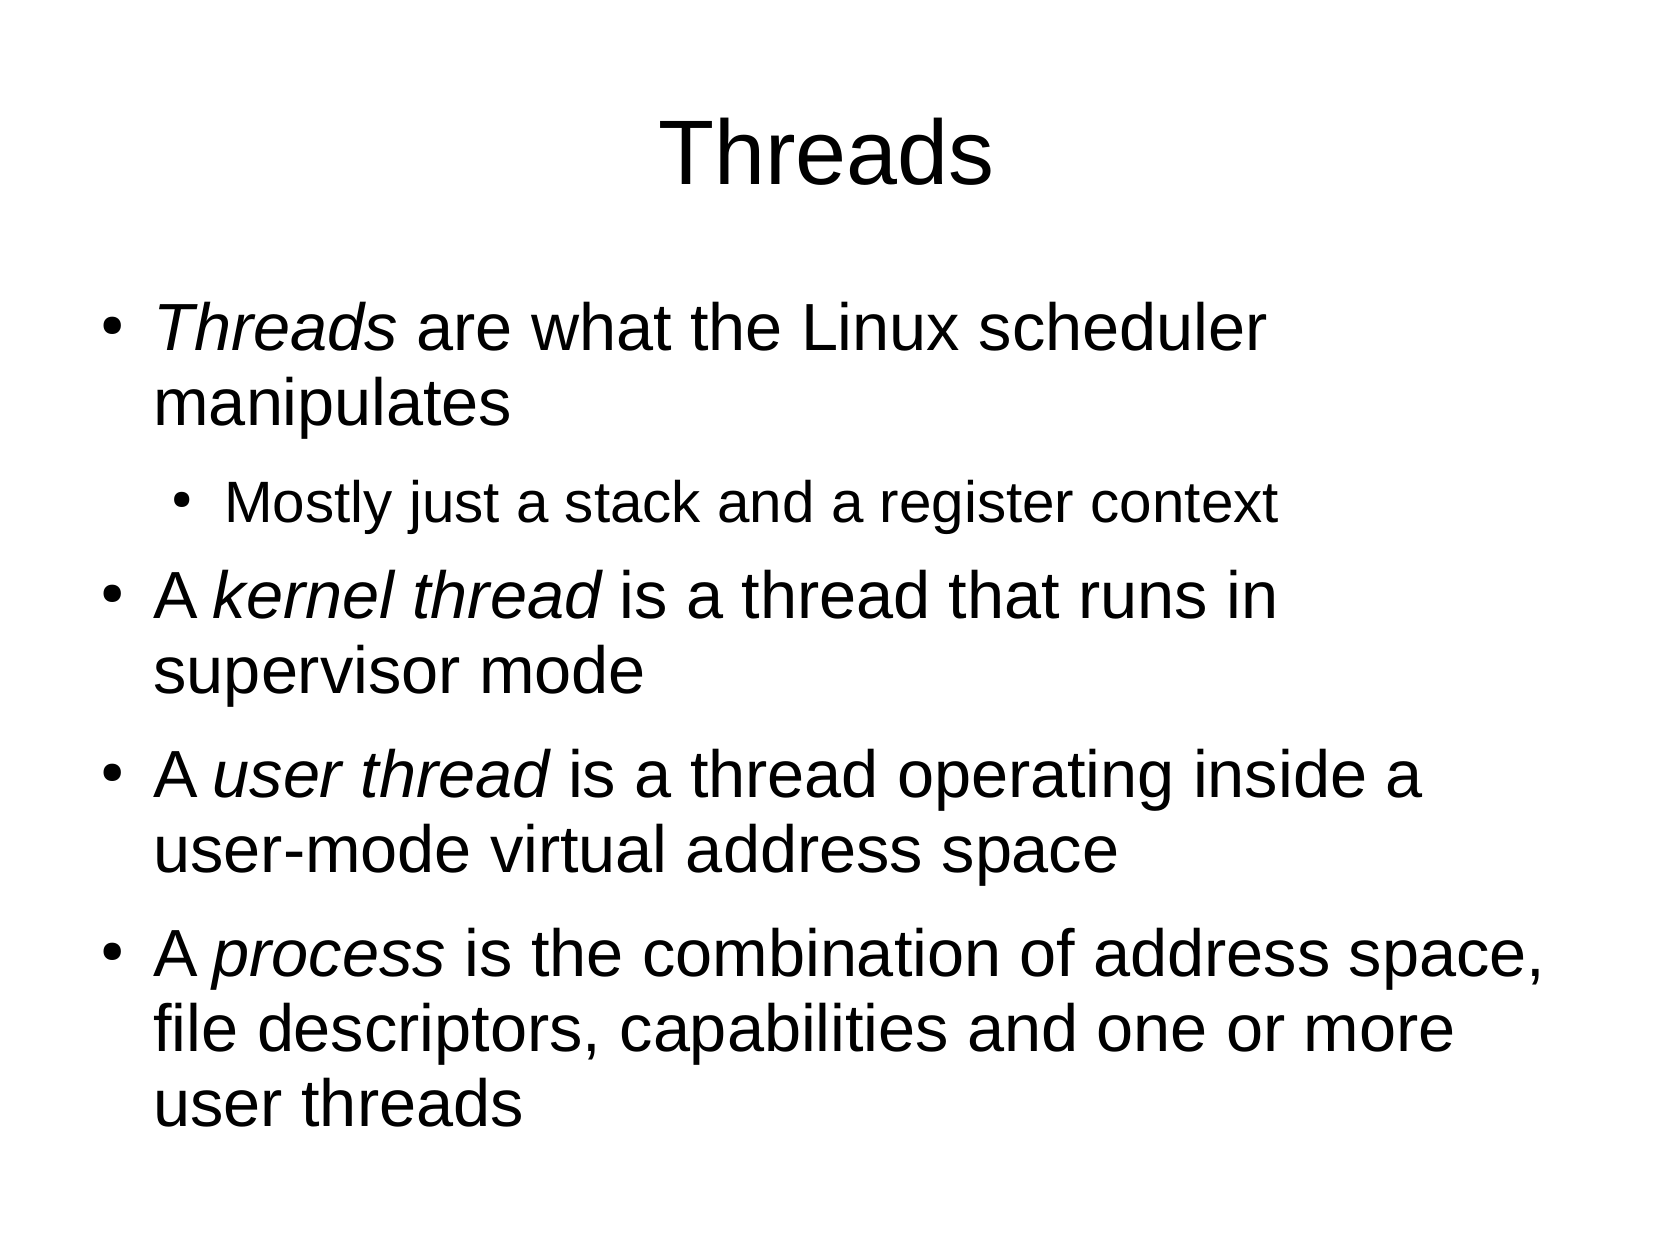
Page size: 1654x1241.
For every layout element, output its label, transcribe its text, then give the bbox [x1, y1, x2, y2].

title Threads [82, 56, 1571, 250]
list Threads are what the Linux scheduler manipulates Mostly just a stack and a register context A kernel thread is a thread that runs in supervisor mode A user thread is a thread operating inside a user-mode virtual address space A process is the combination of address space, file descriptors, capabilities and one or more user threads [82, 290, 1571, 1141]
